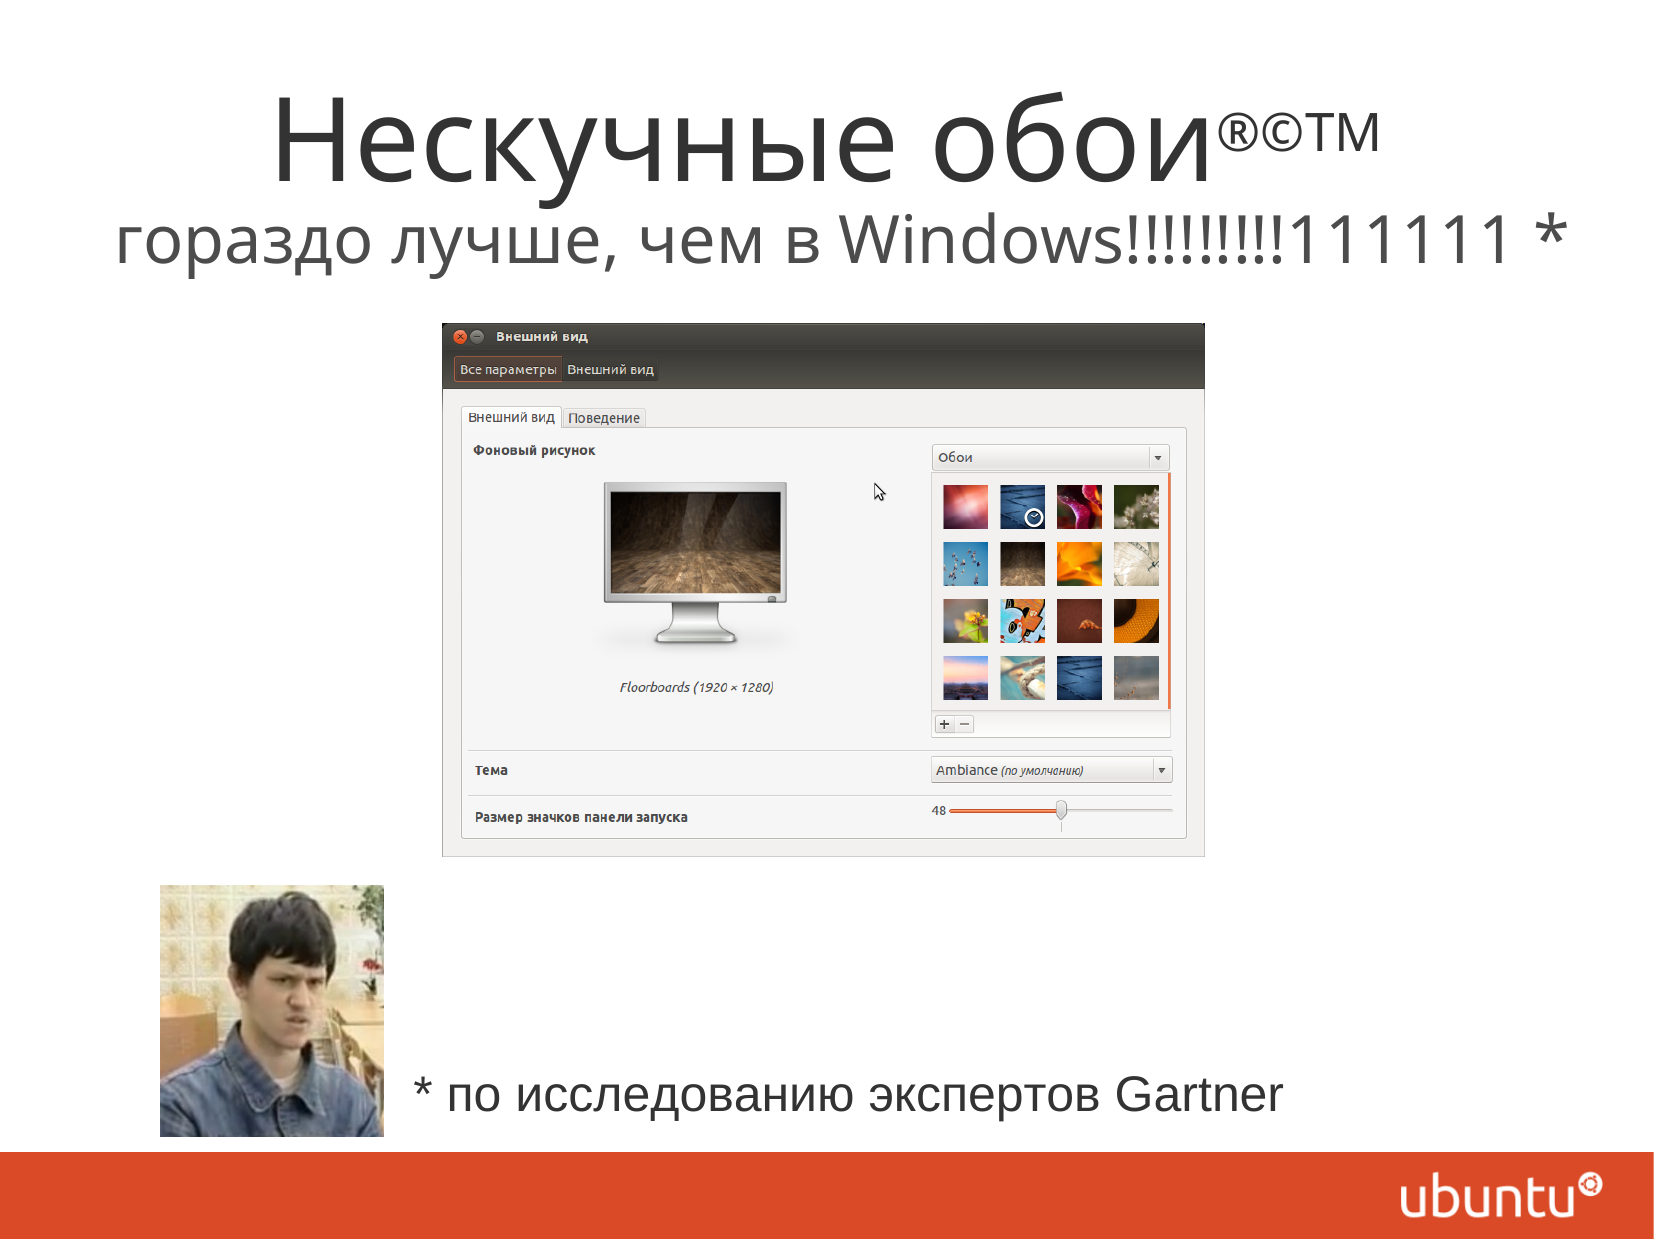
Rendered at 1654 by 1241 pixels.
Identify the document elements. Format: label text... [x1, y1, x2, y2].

picture [0, 1152, 1654, 1239]
title Нескучные обои®©TM гораздо лучше, чем в Windows!!!!!!!!!111111 * [56, 71, 1596, 287]
text_box * по исследованию экспертов Gartner [413, 1066, 1359, 1123]
picture [442, 323, 1205, 857]
picture [160, 885, 384, 1137]
